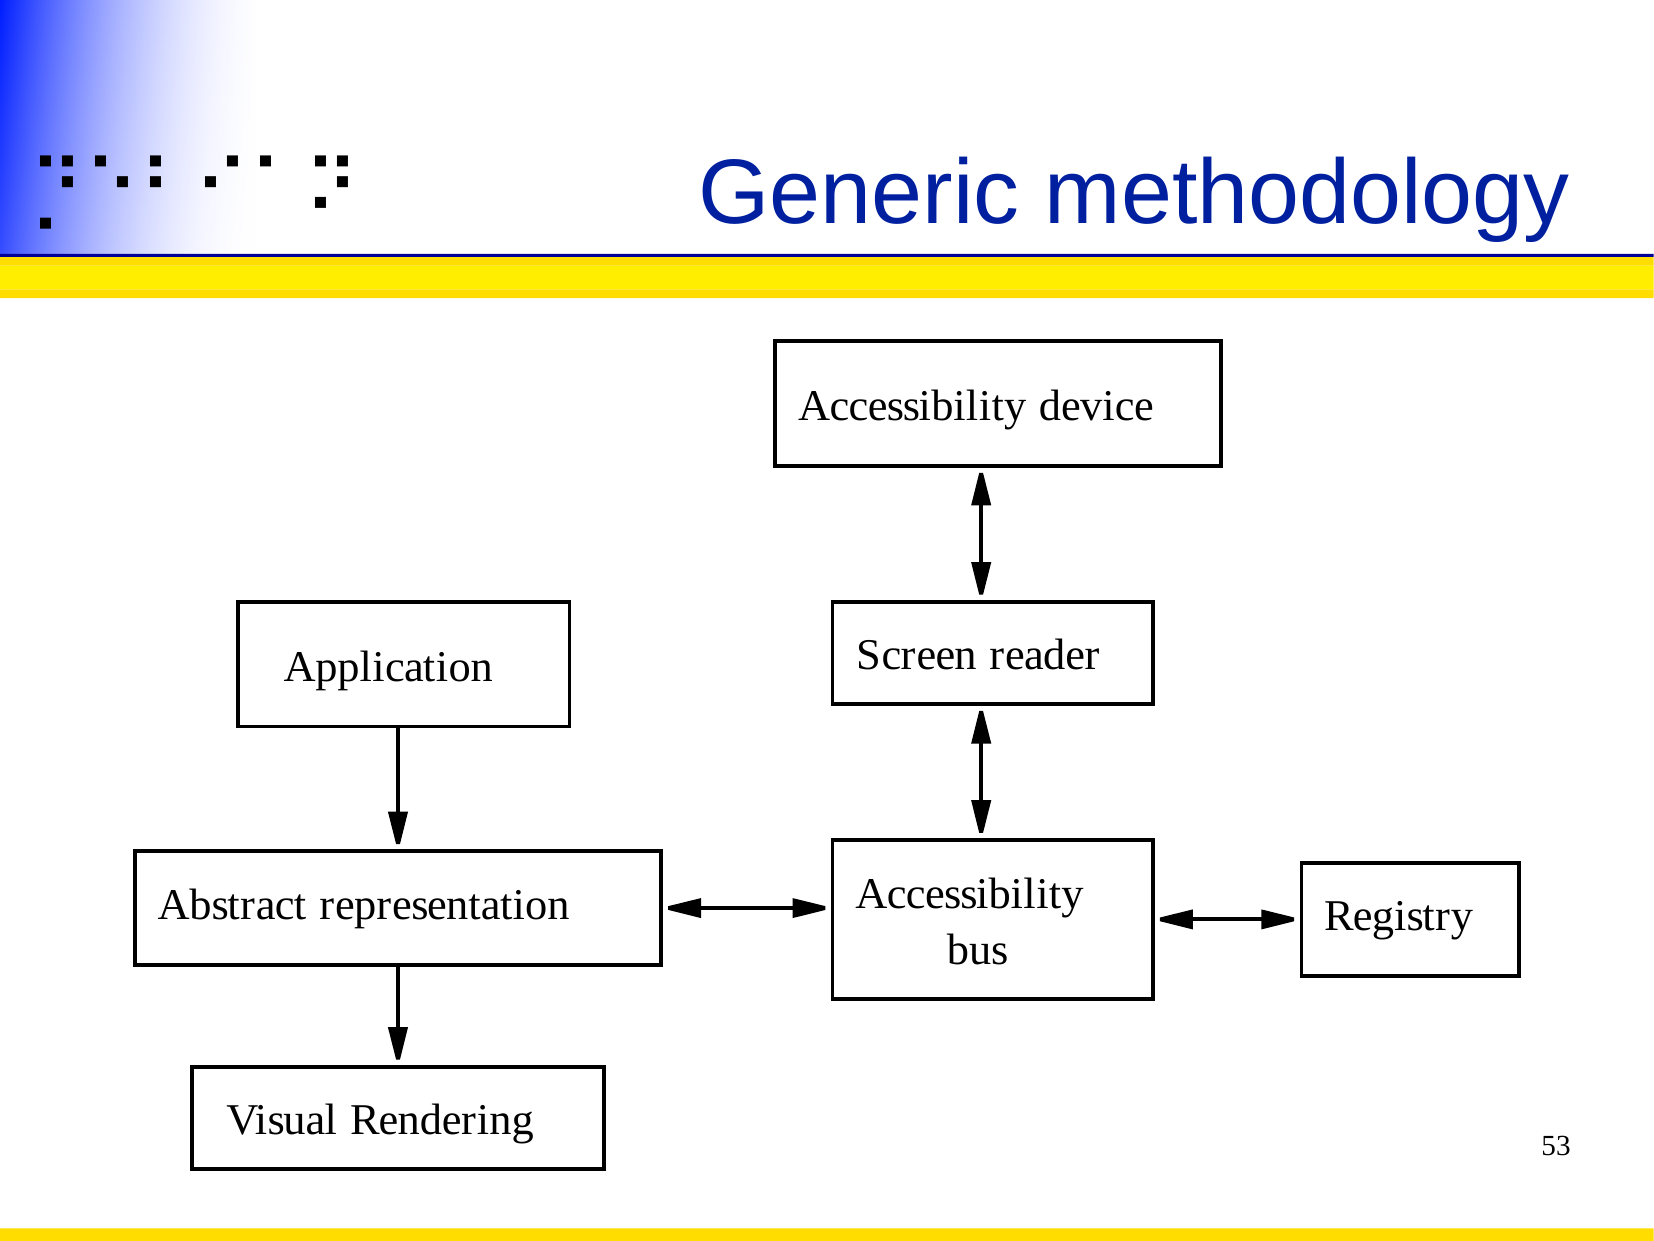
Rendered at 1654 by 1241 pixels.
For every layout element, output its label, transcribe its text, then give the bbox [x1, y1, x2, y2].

picture [119, 325, 1534, 1185]
title Generic methodology [372, 126, 1571, 257]
